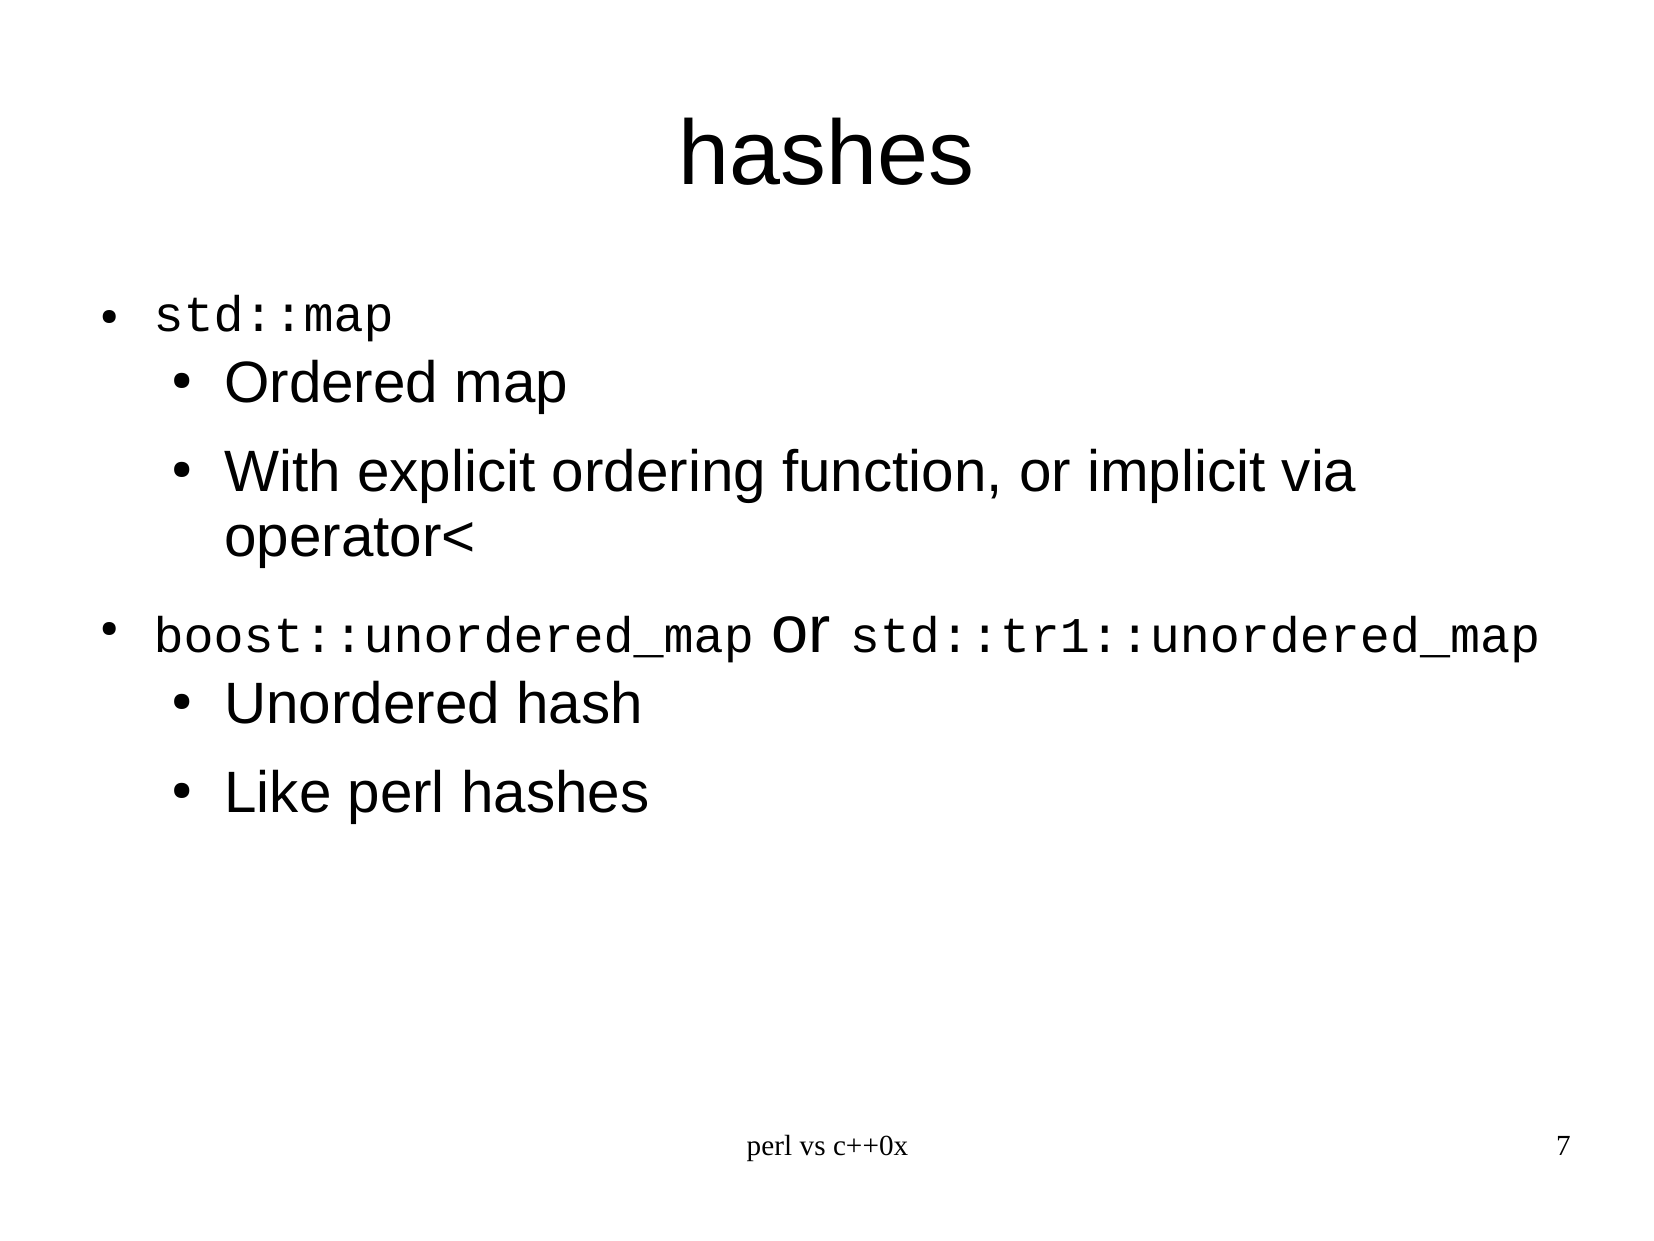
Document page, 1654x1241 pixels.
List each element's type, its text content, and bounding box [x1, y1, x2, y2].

list std::map Ordered map With explicit ordering function, or implicit via operator< boost::unordered_map or std::tr1::unordered_map Unordered hash Like perl hashes [82, 290, 1571, 1109]
title hashes [82, 49, 1571, 257]
